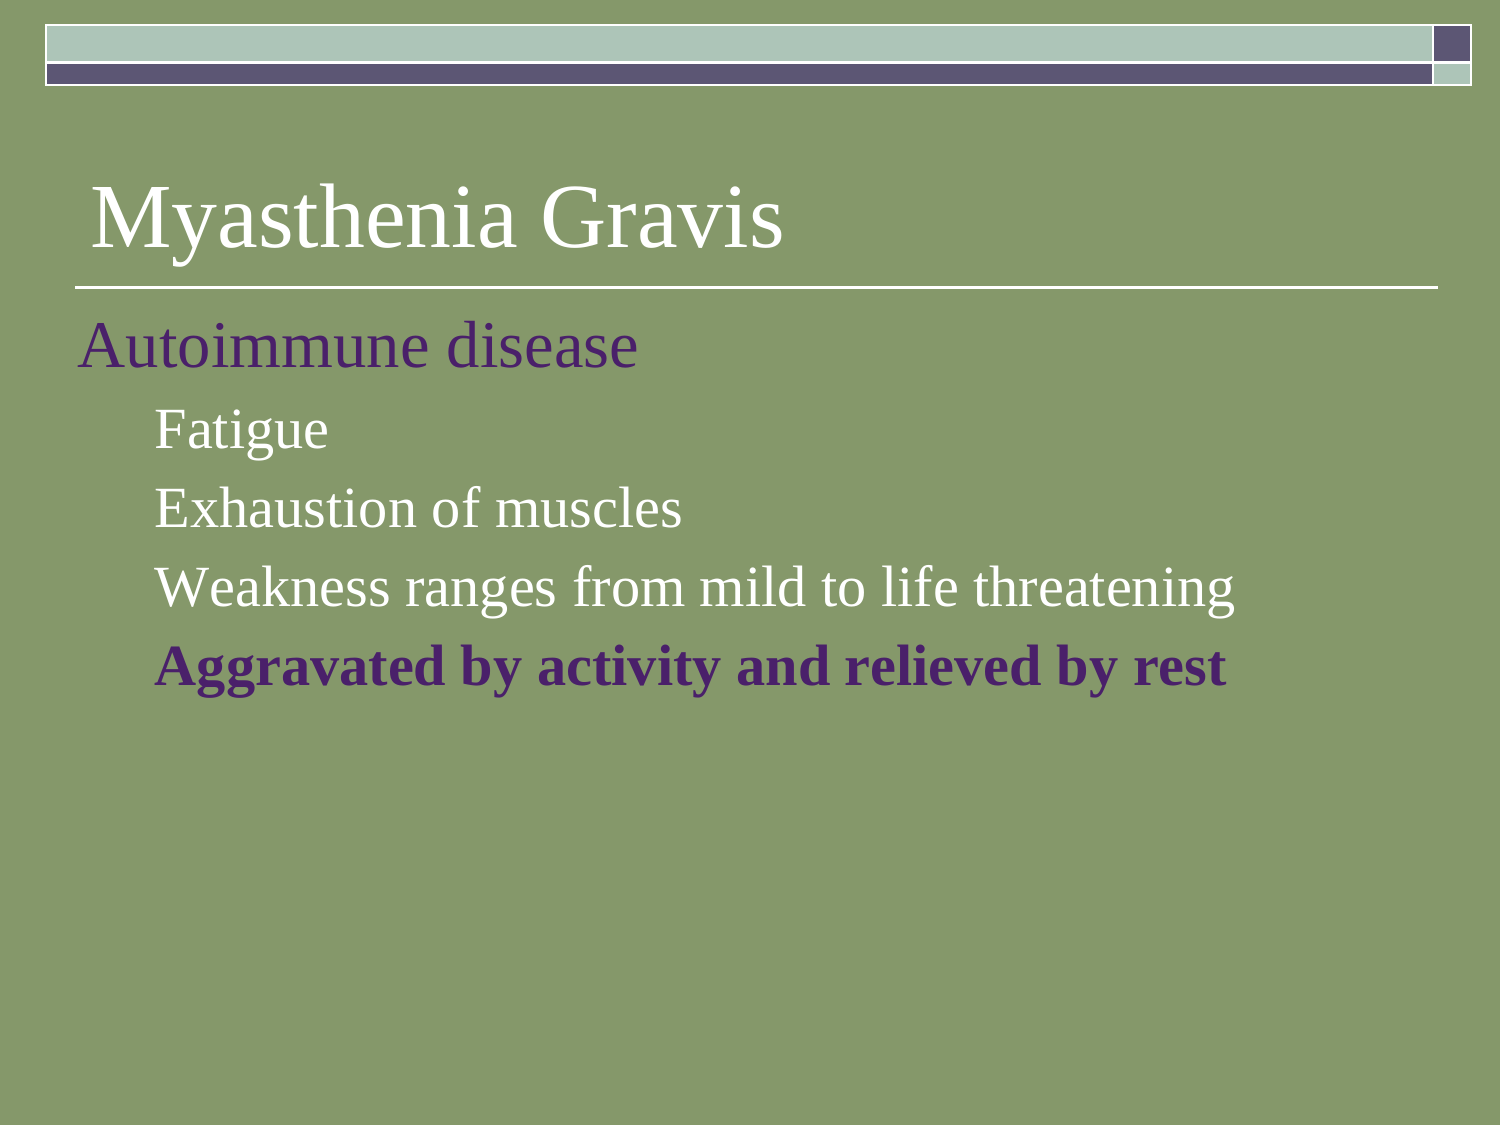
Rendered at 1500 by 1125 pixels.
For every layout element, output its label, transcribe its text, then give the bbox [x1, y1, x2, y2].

title Myasthenia Gravis [75, 87, 1426, 275]
list Autoimmune disease Fatigue Exhaustion of muscles Weakness ranges from mild to life threatening Aggravated by activity and relieved by rest [62, 299, 1413, 1006]
